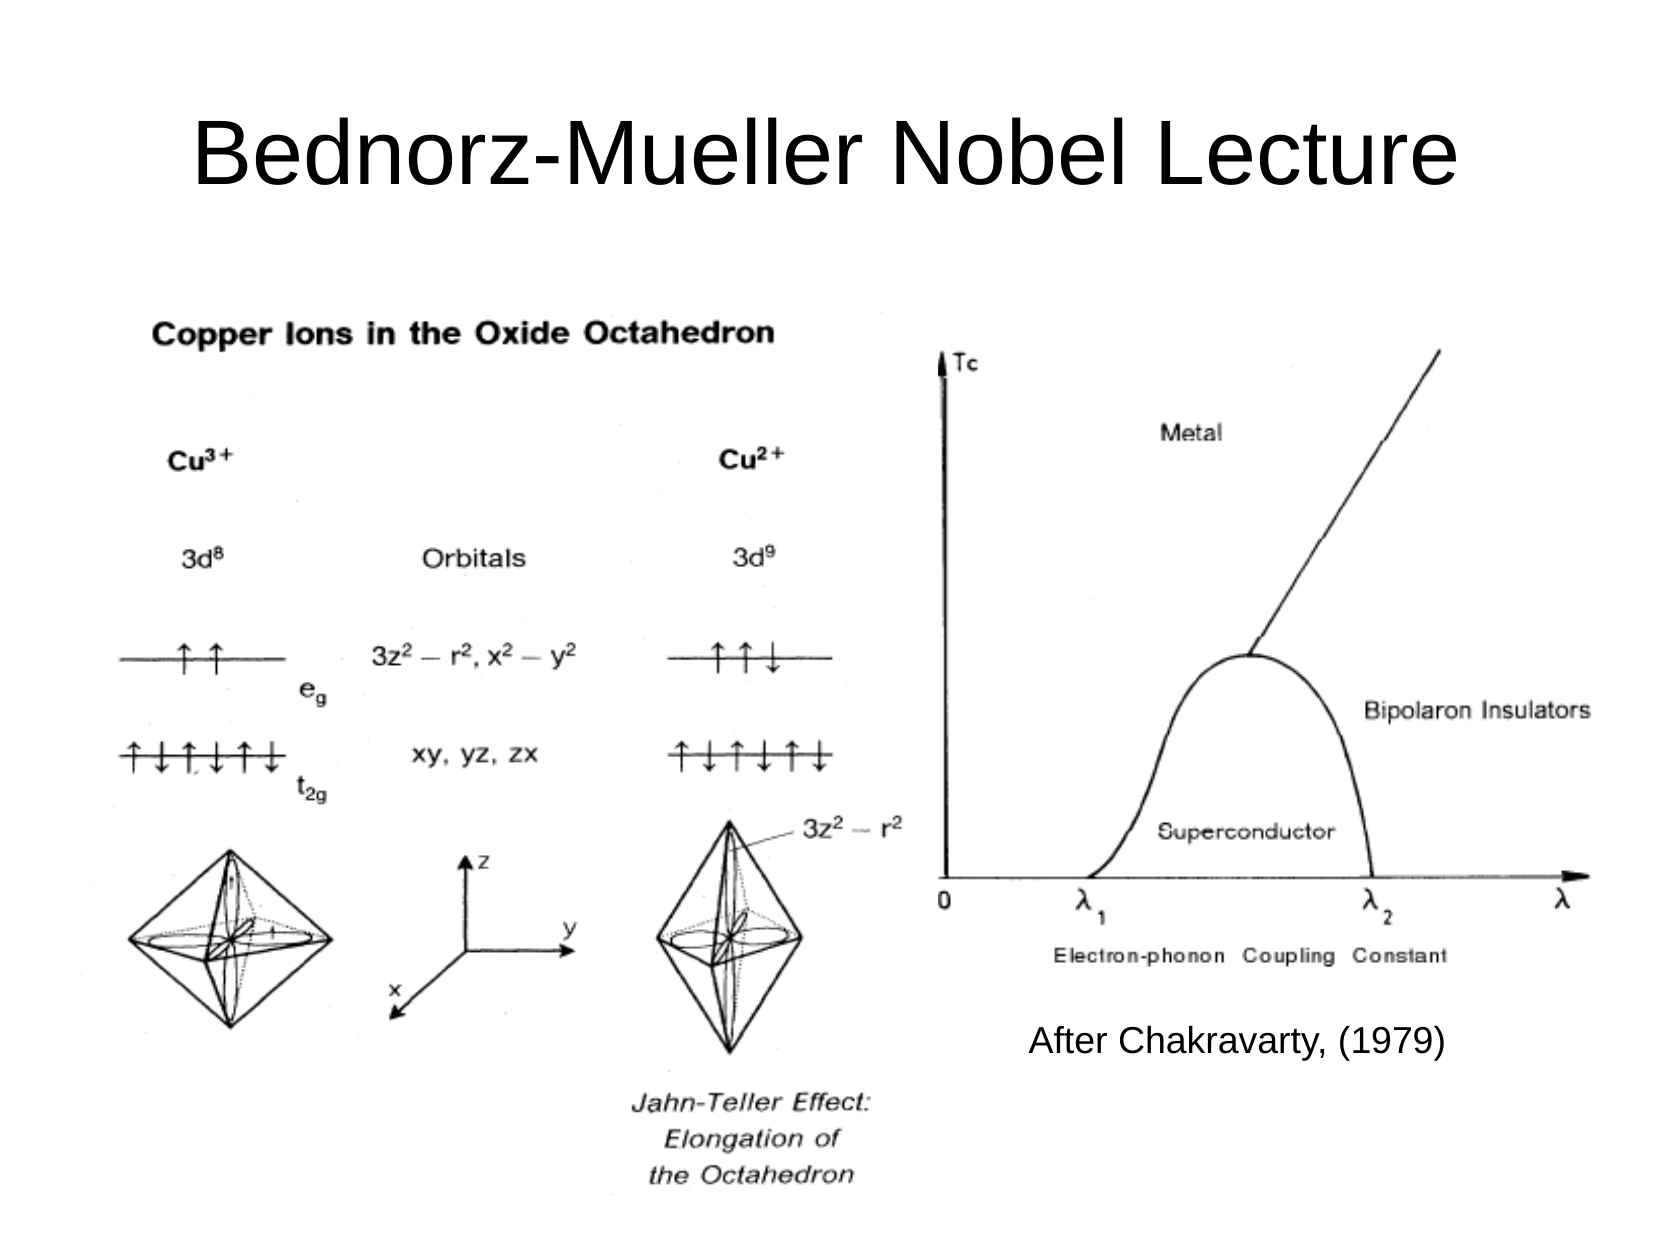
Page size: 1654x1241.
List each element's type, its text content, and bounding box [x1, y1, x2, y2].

picture [42, 299, 1631, 1198]
text_box After Chakravarty, (1979) [938, 1012, 1538, 1070]
title Bednorz-Mueller Nobel Lecture [82, 56, 1571, 250]
